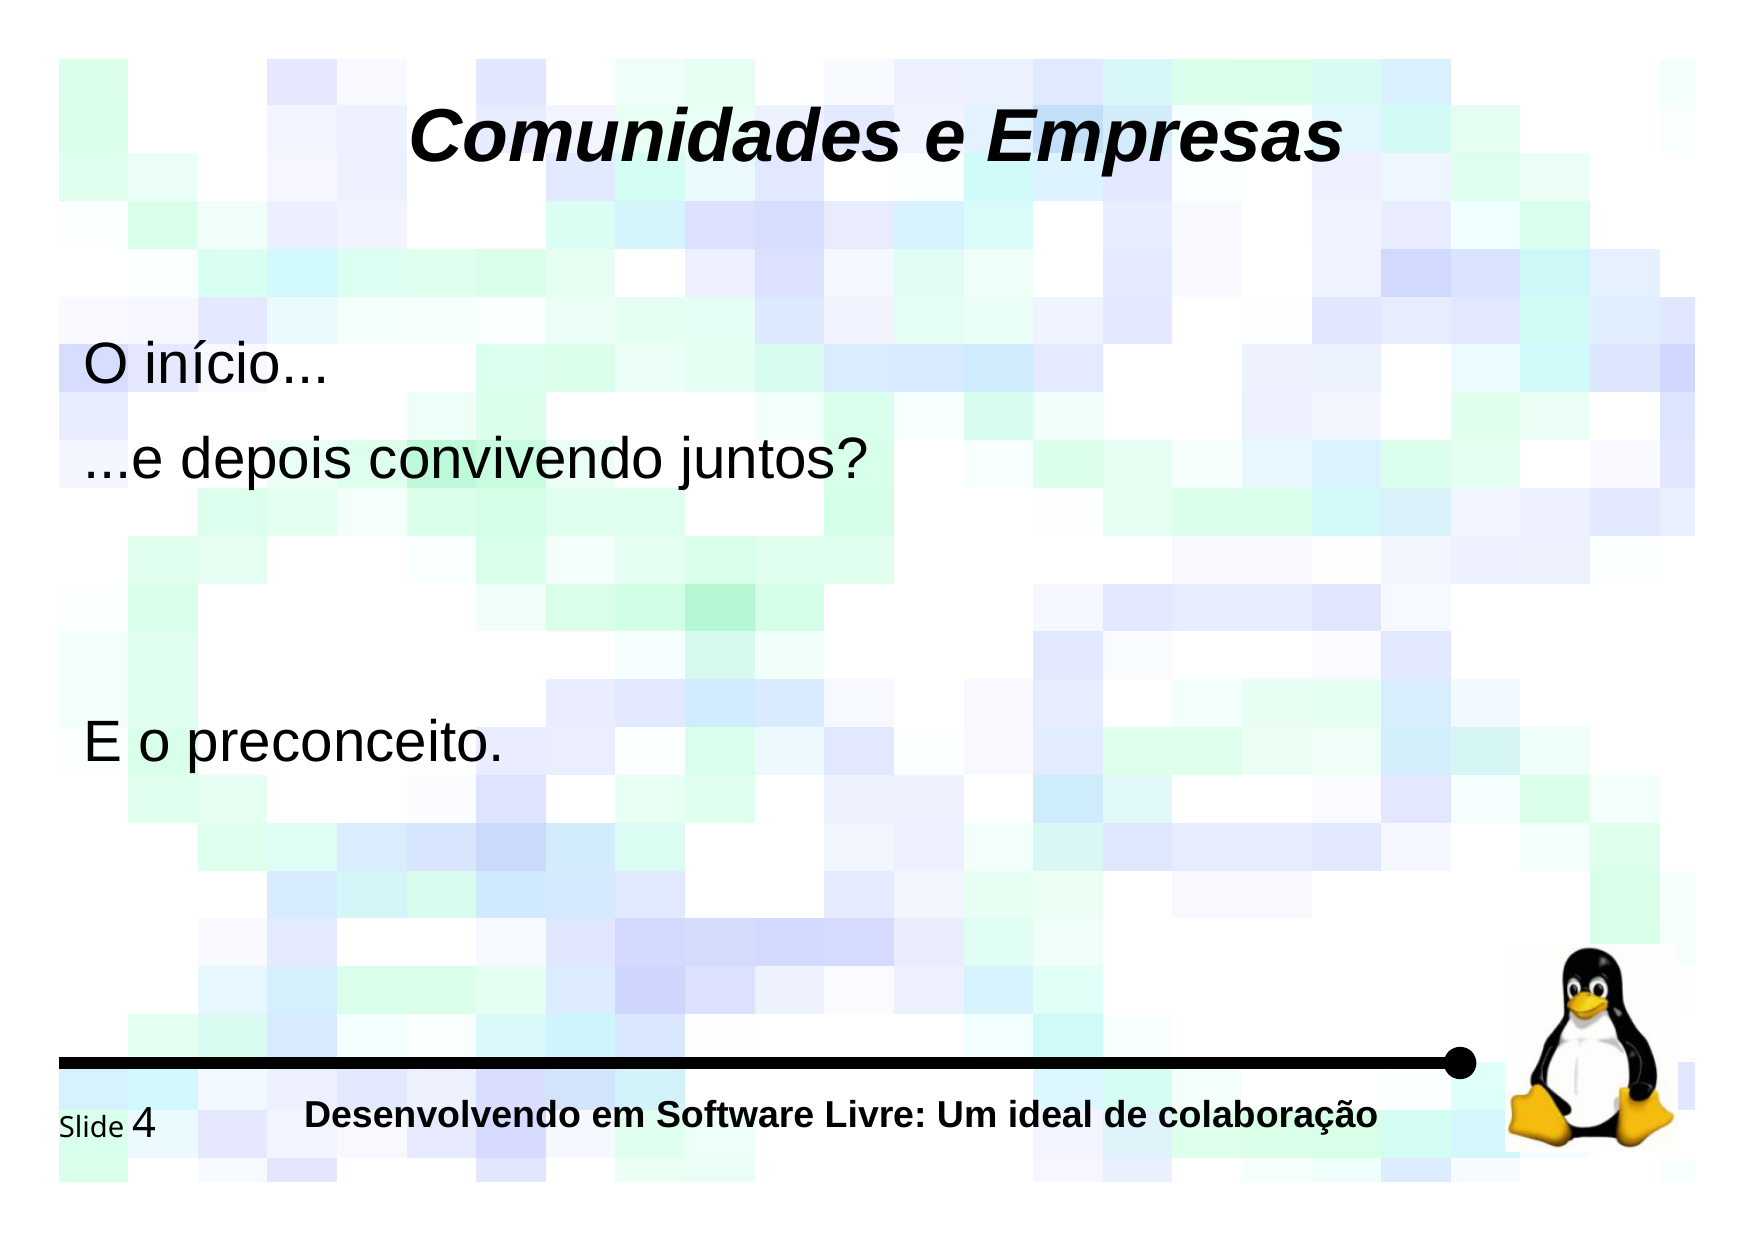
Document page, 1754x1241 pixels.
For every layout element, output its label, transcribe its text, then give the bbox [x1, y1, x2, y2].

picture [1505, 1004, 1678, 1152]
list O início... ...e depois convivendo juntos? E o preconceito. [71, 236, 1695, 1004]
title Comunidades e Empresas [59, 64, 1695, 207]
